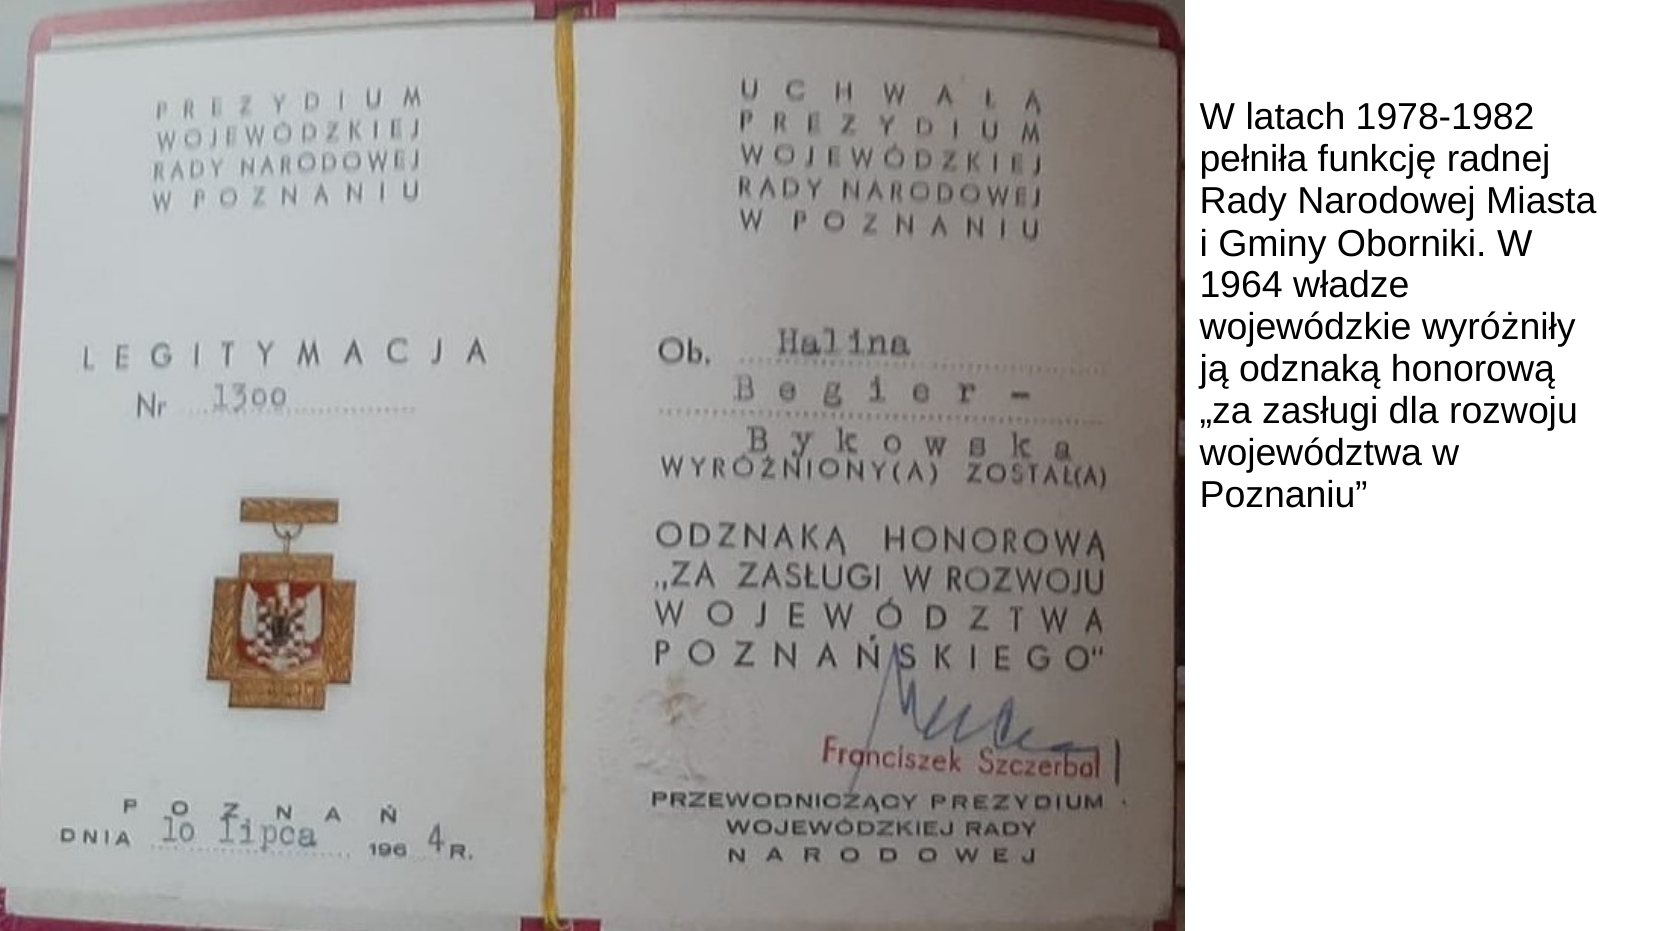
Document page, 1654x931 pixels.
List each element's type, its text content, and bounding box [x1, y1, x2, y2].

picture [0, 0, 1185, 931]
text_box W latach 1978-1982 pełniła funkcję radnej Rady Narodowej Miasta i Gminy Oborniki. W 1964 władze wojewódzkie wyróżniły ją odznaką honorową „za zasługi dla rozwoju województwa w Poznaniu” [1184, 88, 1625, 524]
